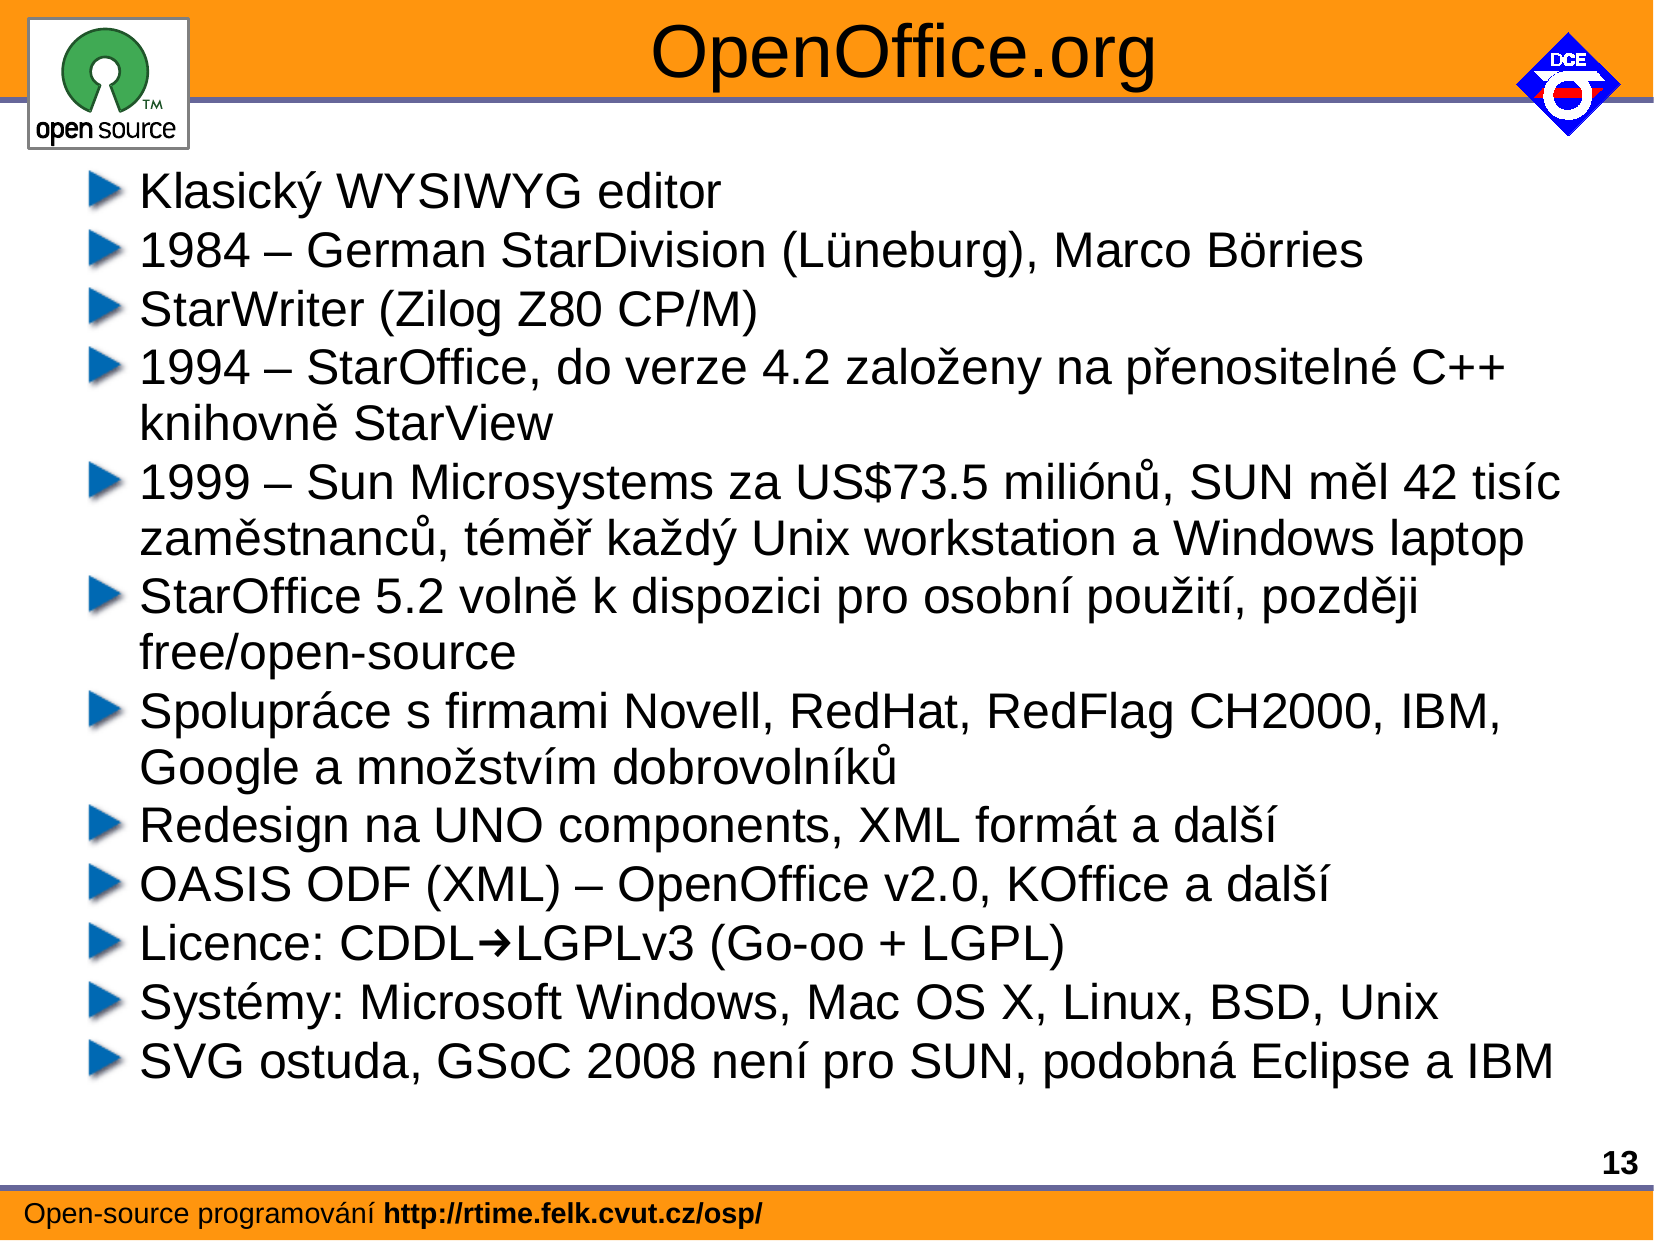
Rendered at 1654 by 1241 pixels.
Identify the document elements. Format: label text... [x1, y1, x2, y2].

title OpenOffice.org [178, 4, 1631, 98]
list Klasický WYSIWYG editor 1984 – German StarDivision (Lüneburg), Marco Börries StarWriter (Zilog Z80 CP/M) 1994 – StarOffice, do verze 4.2 založeny na přenositelné C++ knihovně StarView 1999 – Sun Microsystems za US$73.5 miliónů, SUN měl 42 tisíc zaměstnanců, téměř každý Unix workstation a Windows laptop StarOffice 5.2 volně k dispozici pro osobní použití, později free/open-source Spolupráce s firmami Novell, RedHat, RedFlag CH2000, IBM, Google a množstvím dobrovolníků Redesign na UNO components, XML formát a další OASIS ODF (XML) – OpenOffice v2.0, KOffice a další Licence: CDDL→LGPLv3 (Go-oo + LGPL) Systémy: Microsoft Windows, Mac OS X, Linux, BSD, Unix SVG ostuda, GSoC 2008 není pro SUN, podobná Eclipse a IBM [68, 163, 1592, 1191]
